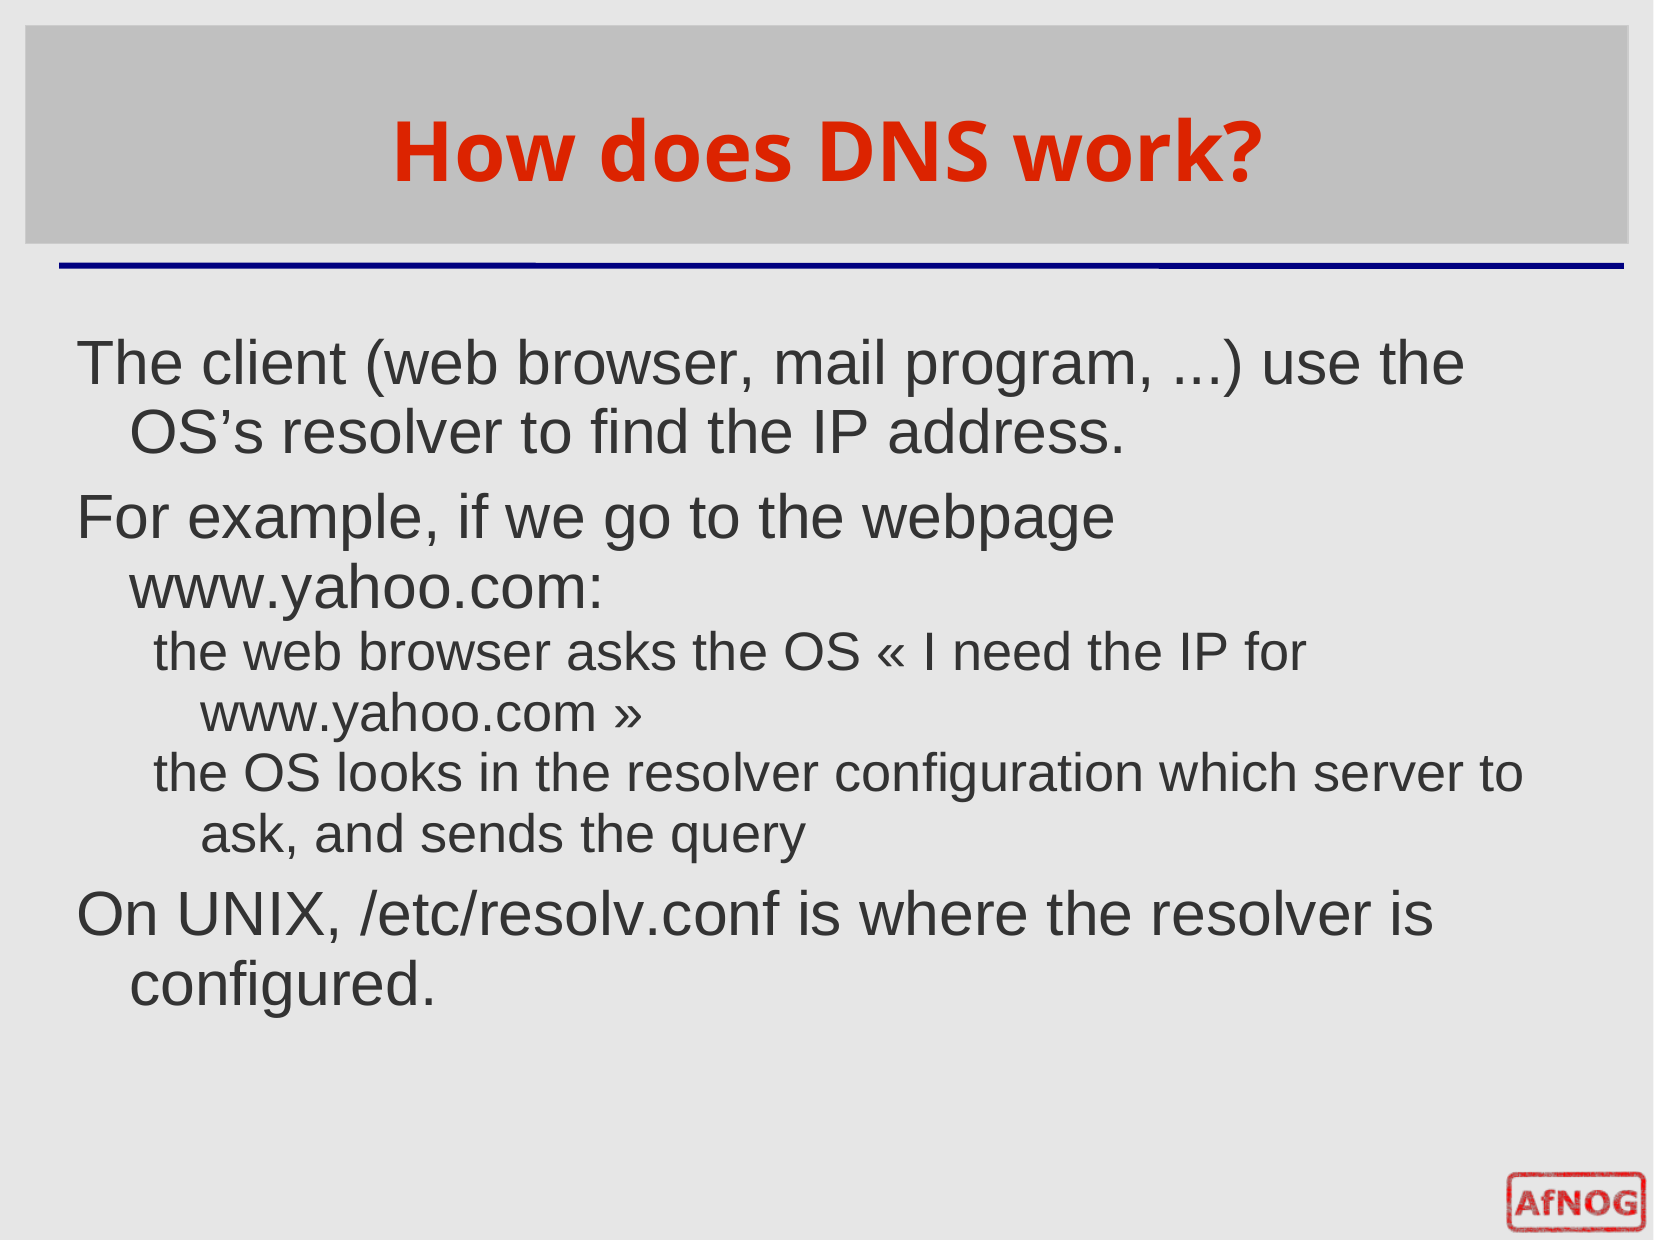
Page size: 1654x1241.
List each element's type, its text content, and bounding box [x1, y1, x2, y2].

list The client (web browser, mail program, ...) use the OS’s resolver to find the IP address. For example, if we go to the webpage www.yahoo.com: the web browser asks the OS « I need the IP for www.yahoo.com » the OS looks in the resolver configuration which server to ask, and sends the query On UNIX, /etc/resolv.conf is where the resolver is configured. [59, 322, 1595, 1132]
title How does DNS work? [121, 46, 1534, 254]
picture [1505, 1170, 1648, 1235]
